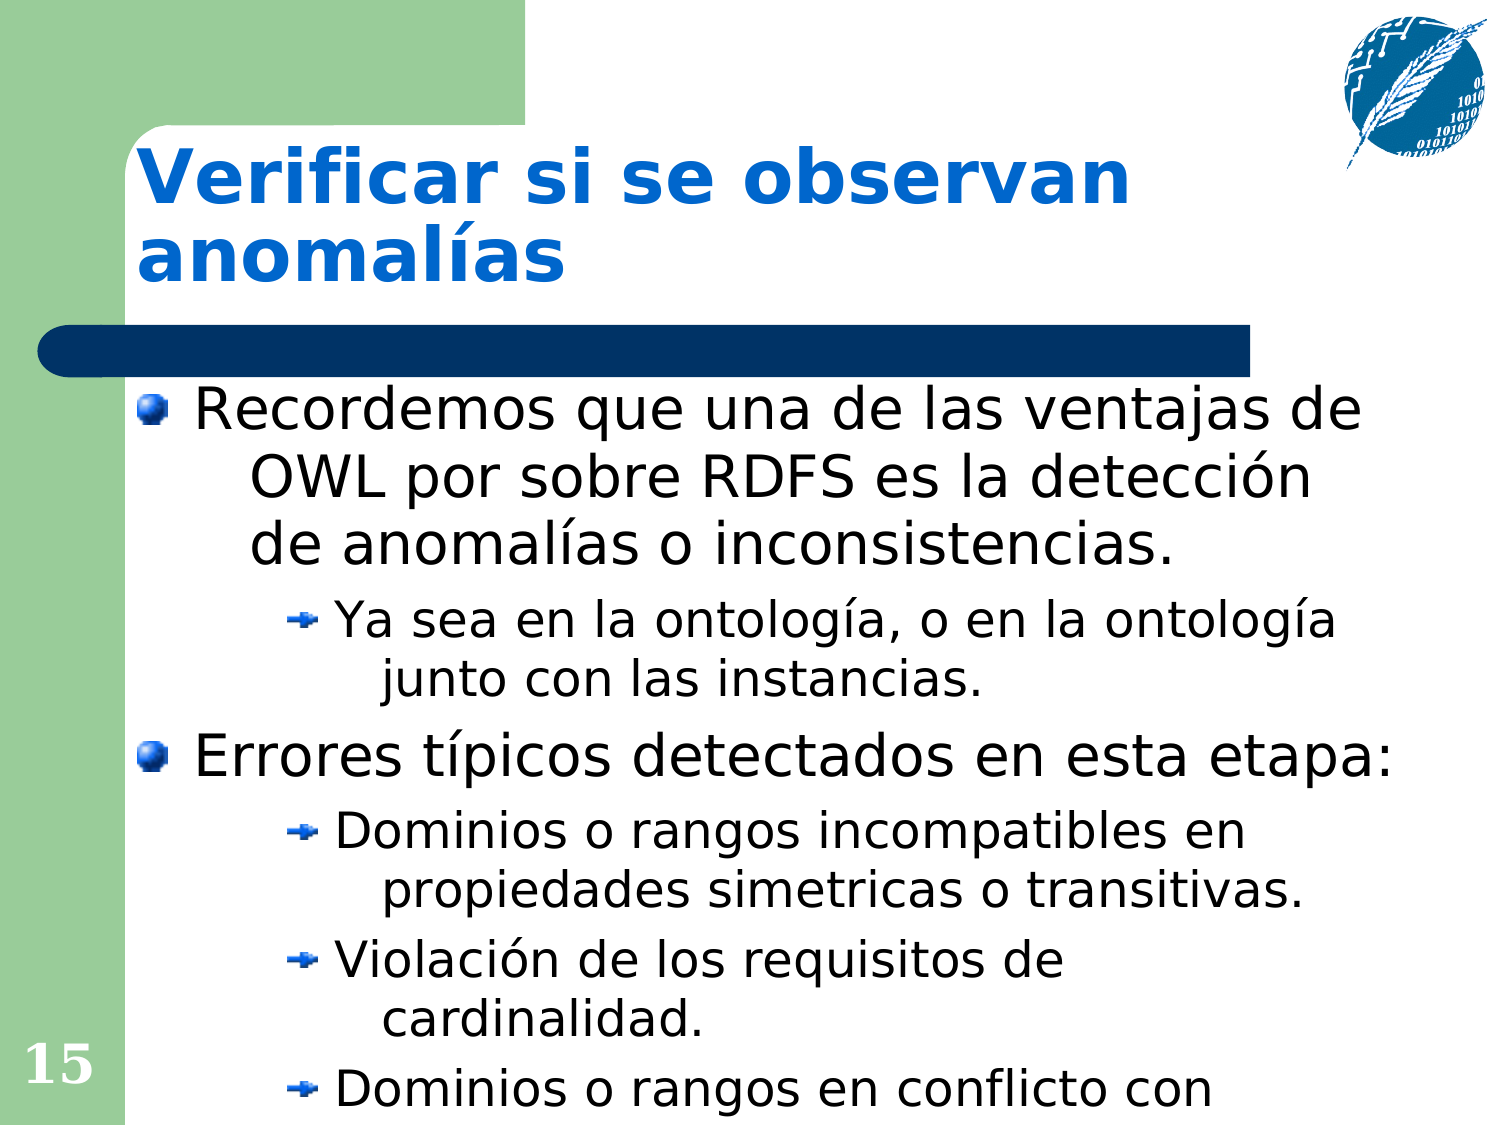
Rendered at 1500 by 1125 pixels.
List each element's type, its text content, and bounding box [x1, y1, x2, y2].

list Recordemos que una de las ventajas de OWL por sobre RDFS es la detección de anomalías o inconsistencias. Ya sea en la ontología, o en la ontología junto con las instancias. Errores típicos detectados en esta etapa: Dominios o rangos incompatibles en propiedades simetricas o transitivas. Violación de los requisitos de cardinalidad. Dominios o rangos en conflicto con restricciones sobre los valores posibles. [137, 375, 1400, 1119]
picture [1416, 140, 1425, 149]
picture [1436, 127, 1450, 136]
picture [1427, 138, 1431, 148]
title Verificar si se observan anomalías [136, 135, 1414, 302]
picture [1433, 139, 1440, 147]
picture [1341, 15, 1487, 172]
